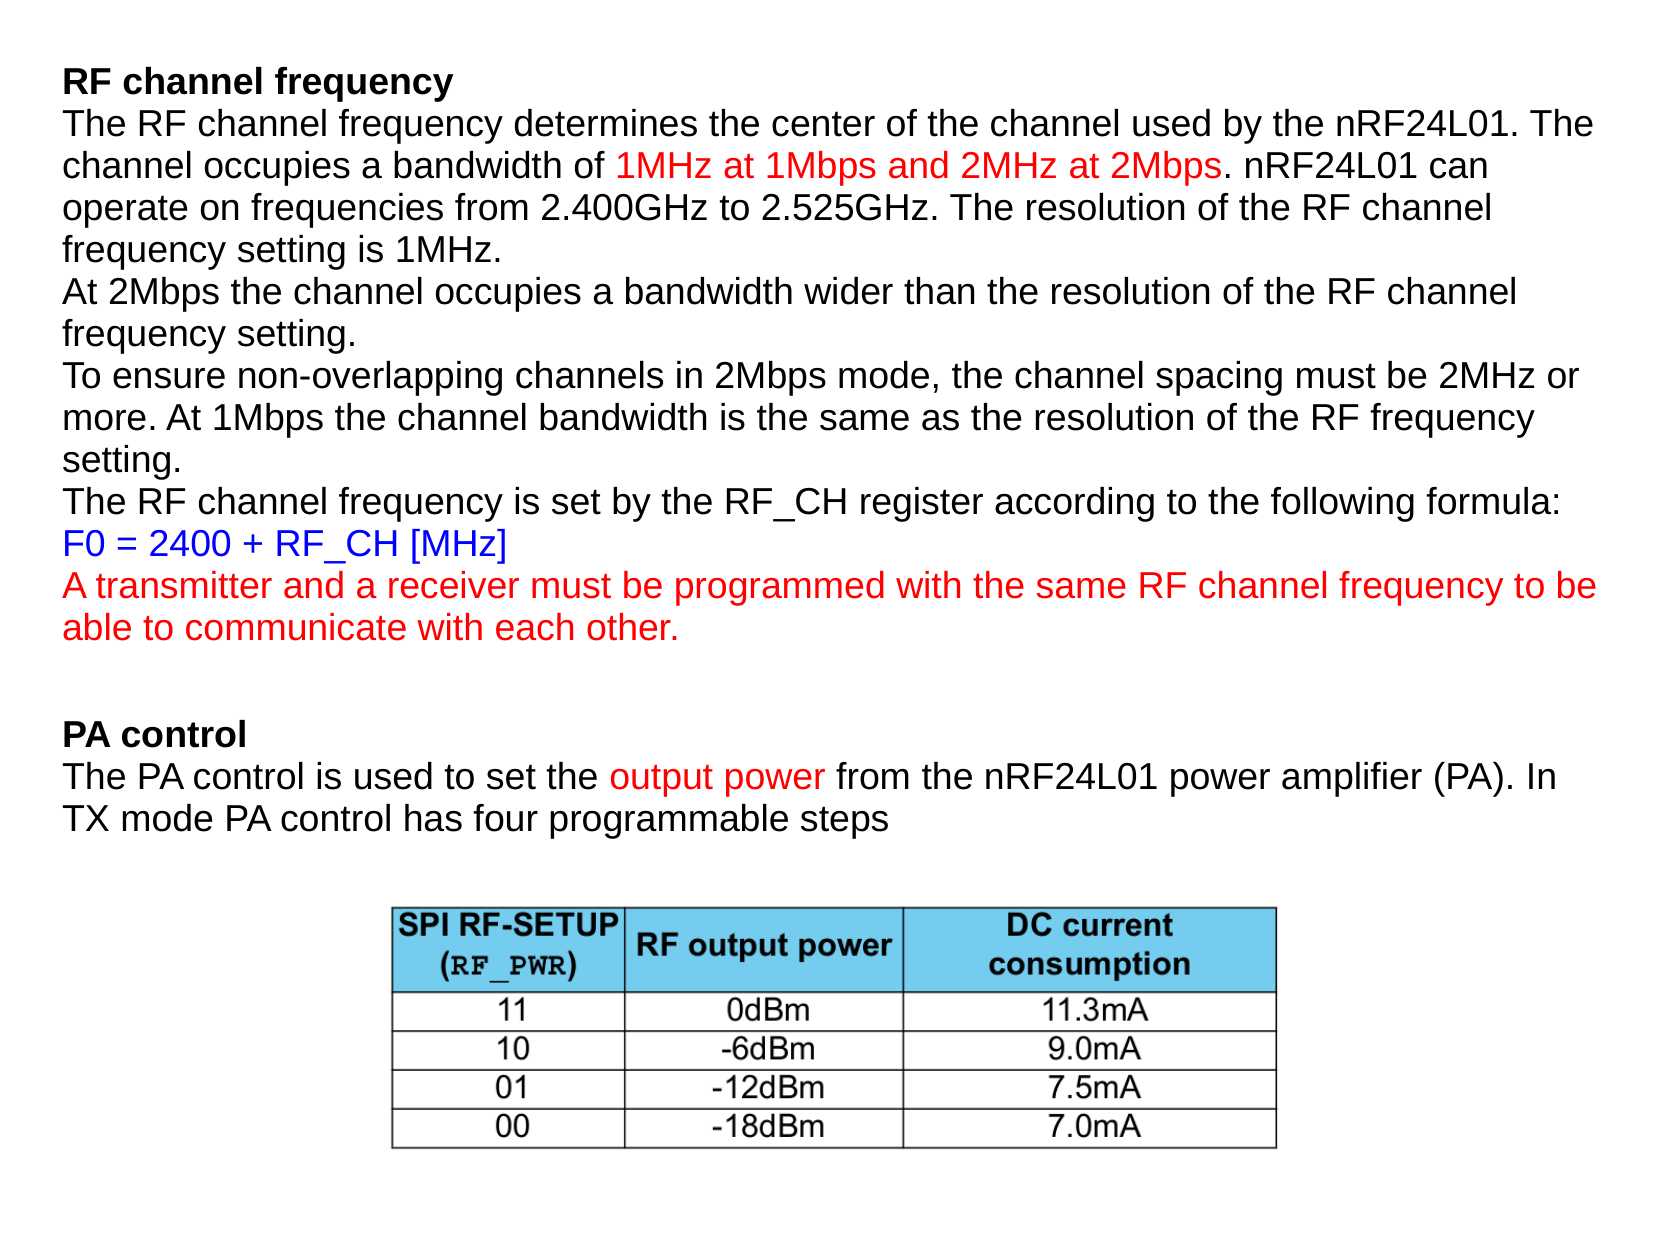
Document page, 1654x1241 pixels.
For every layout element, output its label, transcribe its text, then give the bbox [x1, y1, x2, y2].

text_box RF channel frequency The RF channel frequency determines the center of the channel used by the nRF24L01. The channel occupies a bandwidth of 1MHz at 1Mbps and 2MHz at 2Mbps. nRF24L01 can operate on frequencies from 2.400GHz to 2.525GHz. The resolution of the RF channel frequency setting is 1MHz. At 2Mbps the channel occupies a bandwidth wider than the resolution of the RF channel frequency setting. To ensure non-overlapping channels in 2Mbps mode, the channel spacing must be 2MHz or more. At 1Mbps the channel bandwidth is the same as the resolution of the RF frequency setting. The RF channel frequency is set by the RF_CH register according to the following formula: F0 = 2400 + RF_CH [MHz] A transmitter and a receiver must be programmed with the same RF channel frequency to be able to communicate with each other. [47, 52, 1614, 706]
text_box PA control The PA control is used to set the output power from the nRF24L01 power amplifier (PA). In TX mode PA control has four programmable steps [47, 706, 1630, 890]
picture [378, 897, 1298, 1159]
